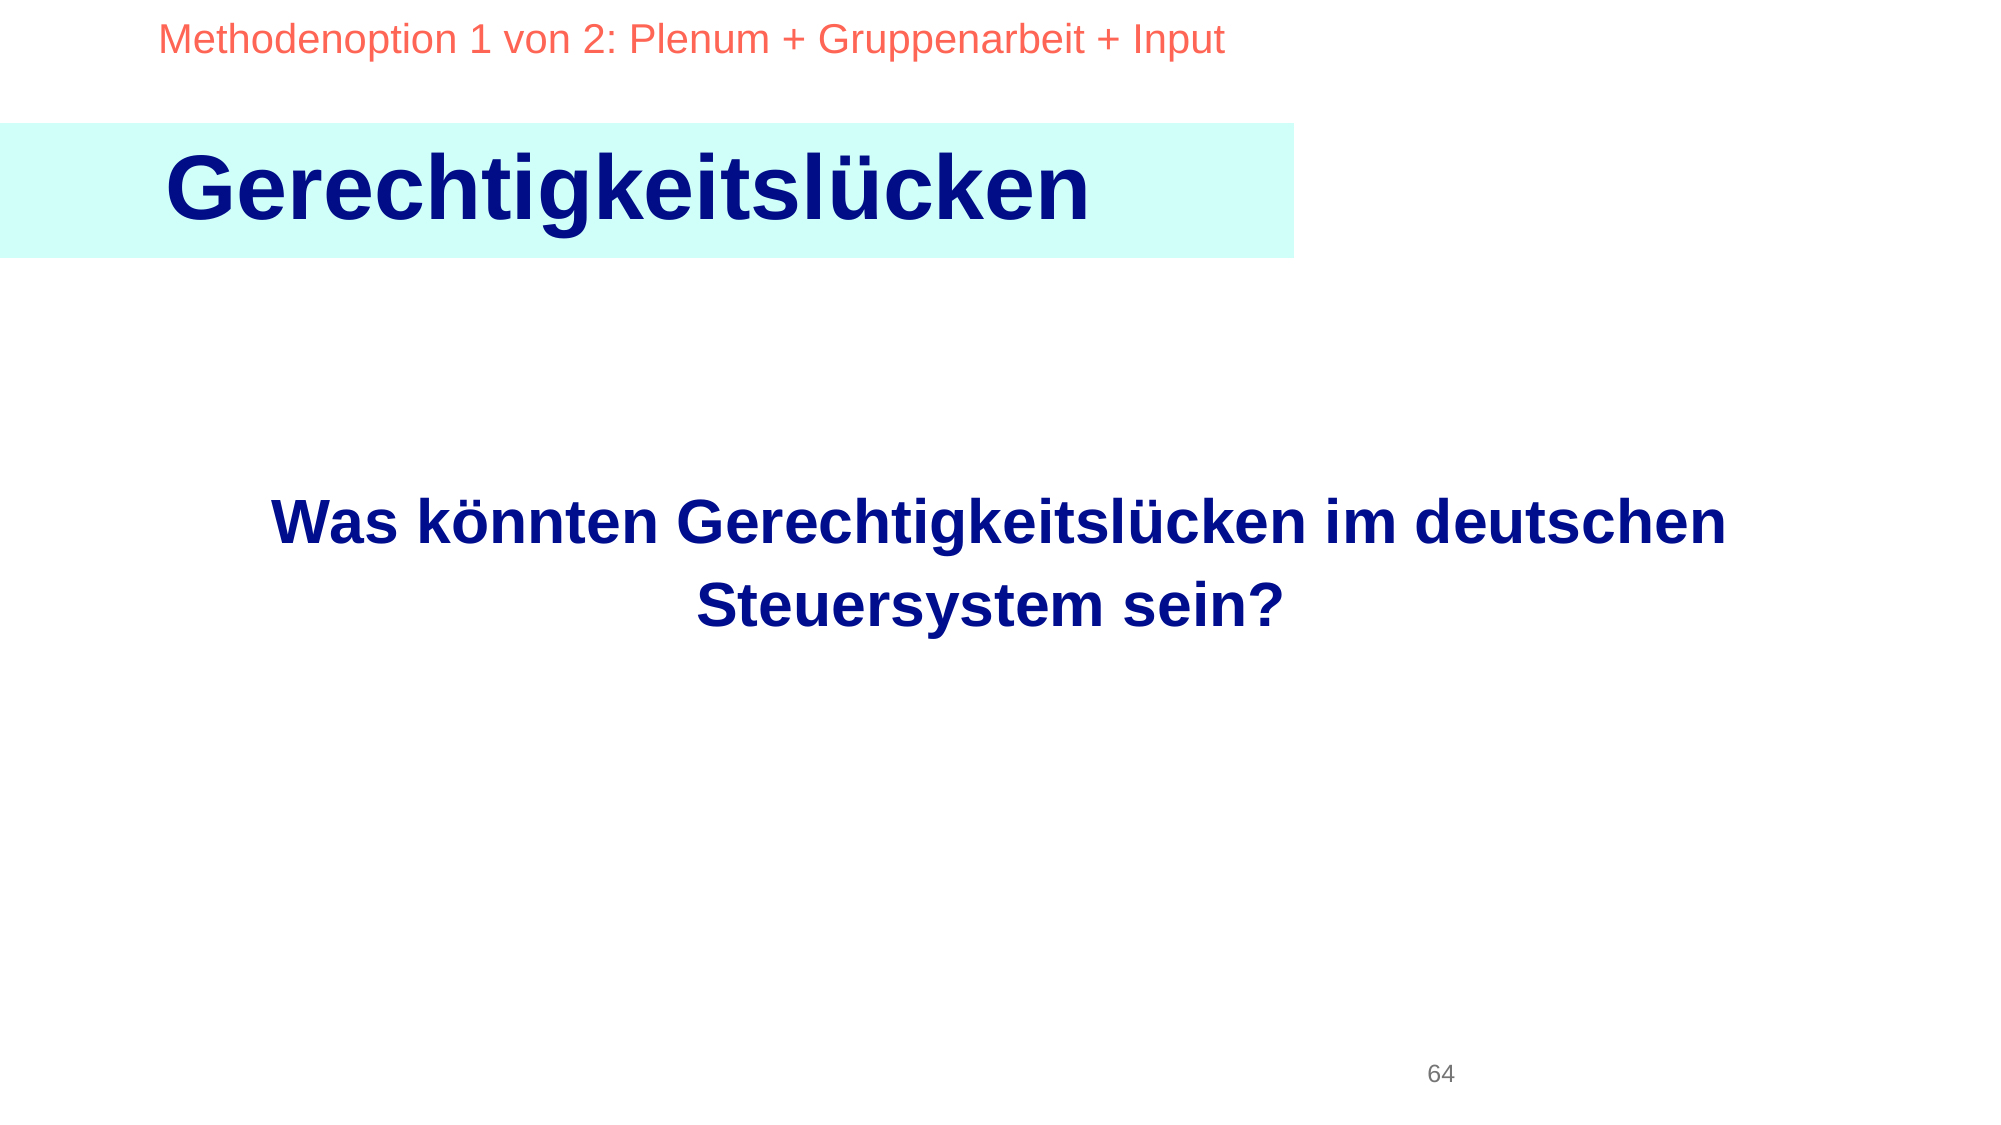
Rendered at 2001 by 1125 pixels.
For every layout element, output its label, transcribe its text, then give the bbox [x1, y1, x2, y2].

list Gerechtigkeitslücken [150, 126, 1331, 255]
list Methodenoption 1 von 2: Plenum + Gruppenarbeit + Input [105, 9, 1500, 81]
list Was könnten Gerechtigkeitslücken im deutschen Steuersystem sein? [137, 466, 1863, 659]
